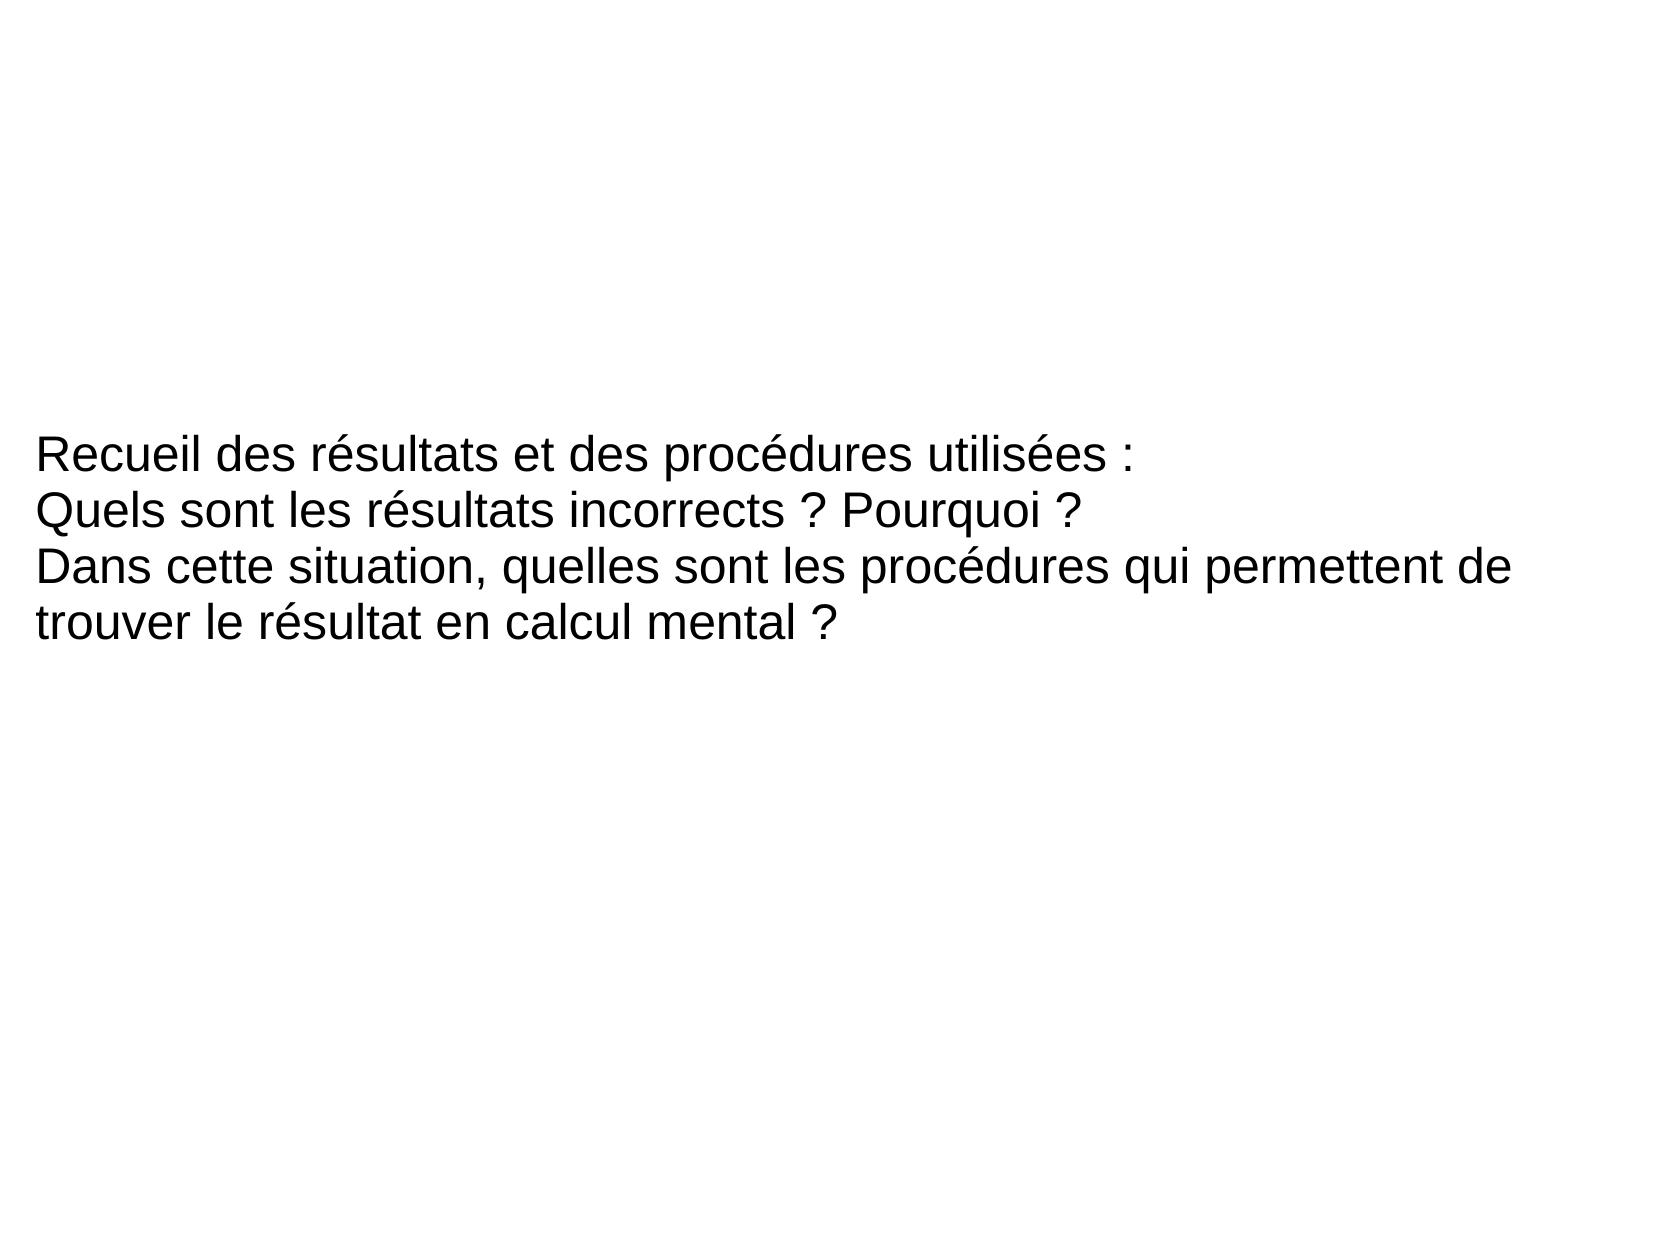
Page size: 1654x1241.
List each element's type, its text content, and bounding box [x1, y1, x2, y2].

subtitle Recueil des résultats et des procédures utilisées : Quels sont les résultats incorrects ? Pourquoi ? Dans cette situation, quelles sont les procédures qui permettent de trouver le résultat en calcul mental ? [35, 70, 1536, 1099]
